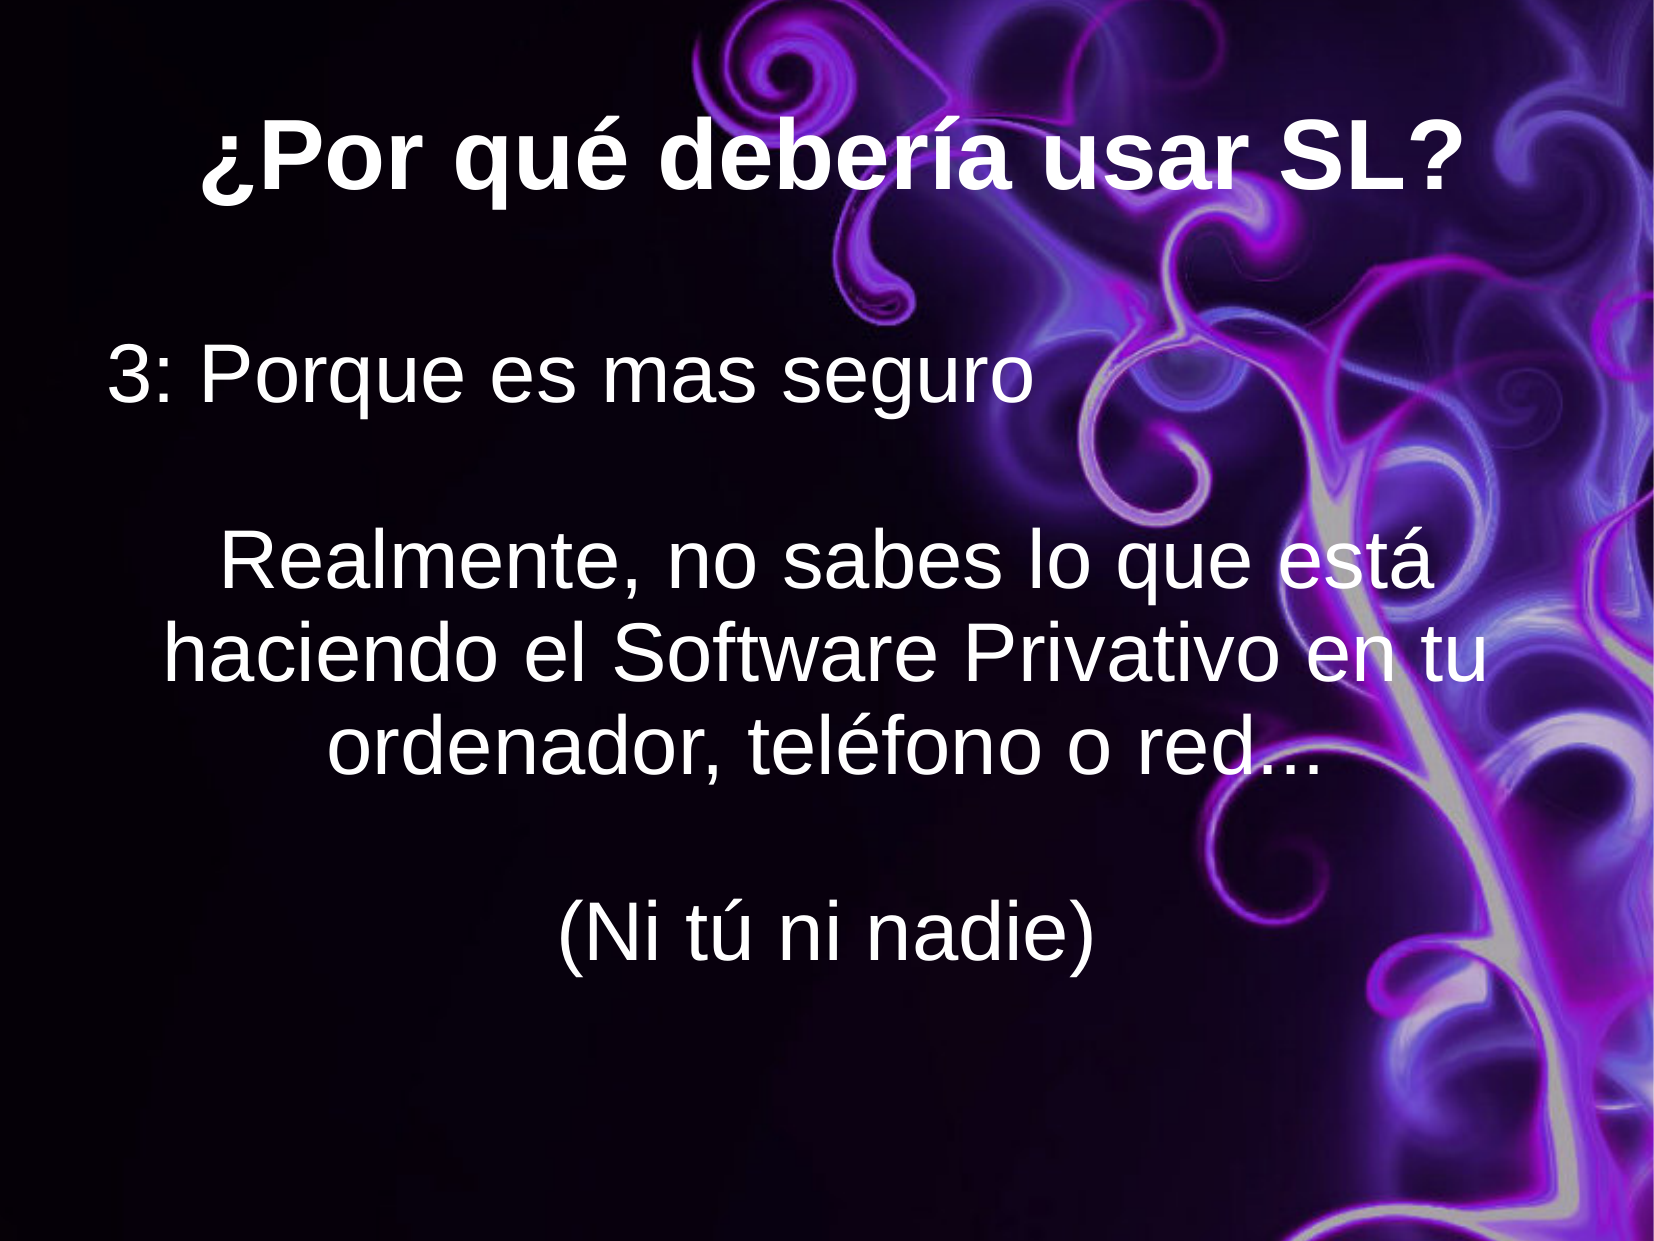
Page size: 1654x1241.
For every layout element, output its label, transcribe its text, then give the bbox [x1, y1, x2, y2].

picture [426, 252, 1227, 290]
title ¿Por qué debería usar SL? [88, 59, 1577, 252]
subtitle 3: Porque es mas seguro Realmente, no sabes lo que está haciendo el Software Privativo en tu ordenador, teléfono o red... (Ni tú ni nadie) [82, 290, 1571, 1109]
